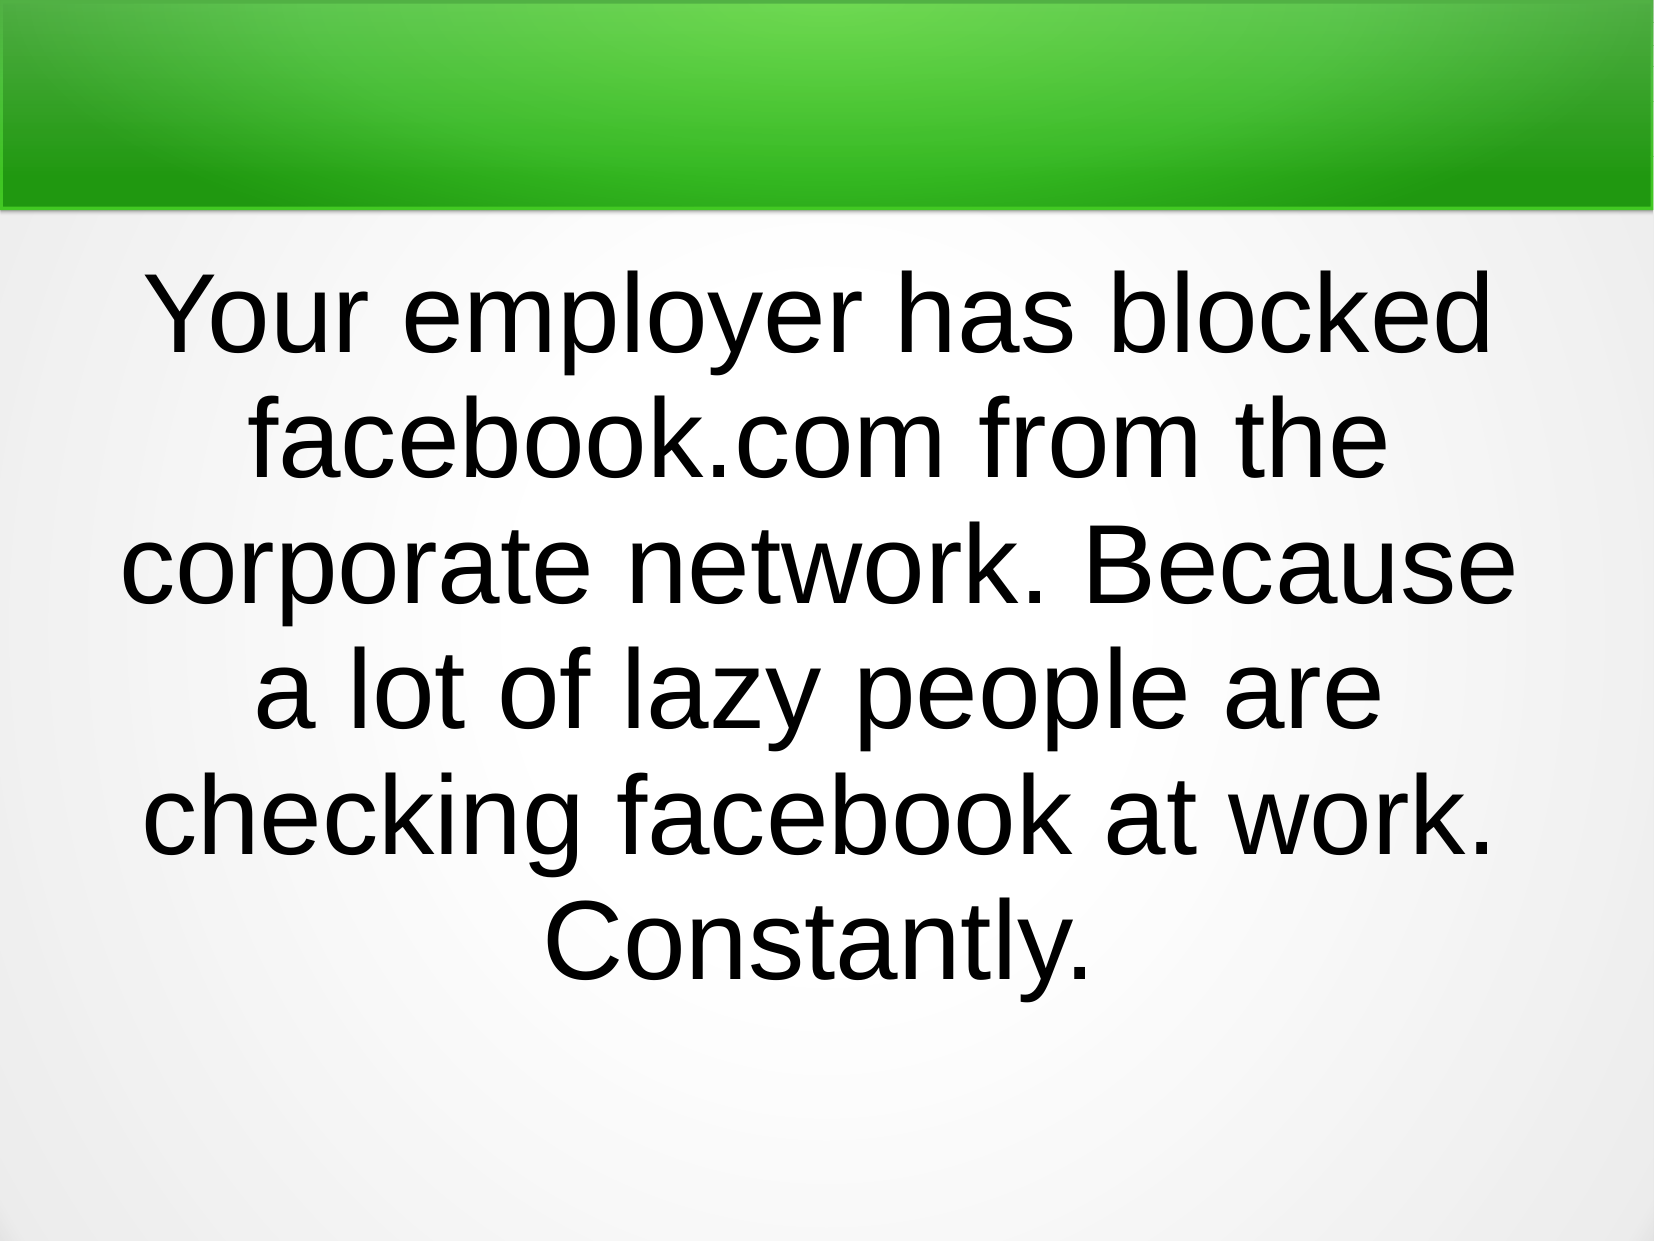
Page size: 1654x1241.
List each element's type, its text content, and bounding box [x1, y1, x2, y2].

subtitle Your employer has blocked facebook.com from the corporate network. Because a lot of lazy people are checking facebook at work. Constantly. [75, 248, 1564, 1006]
